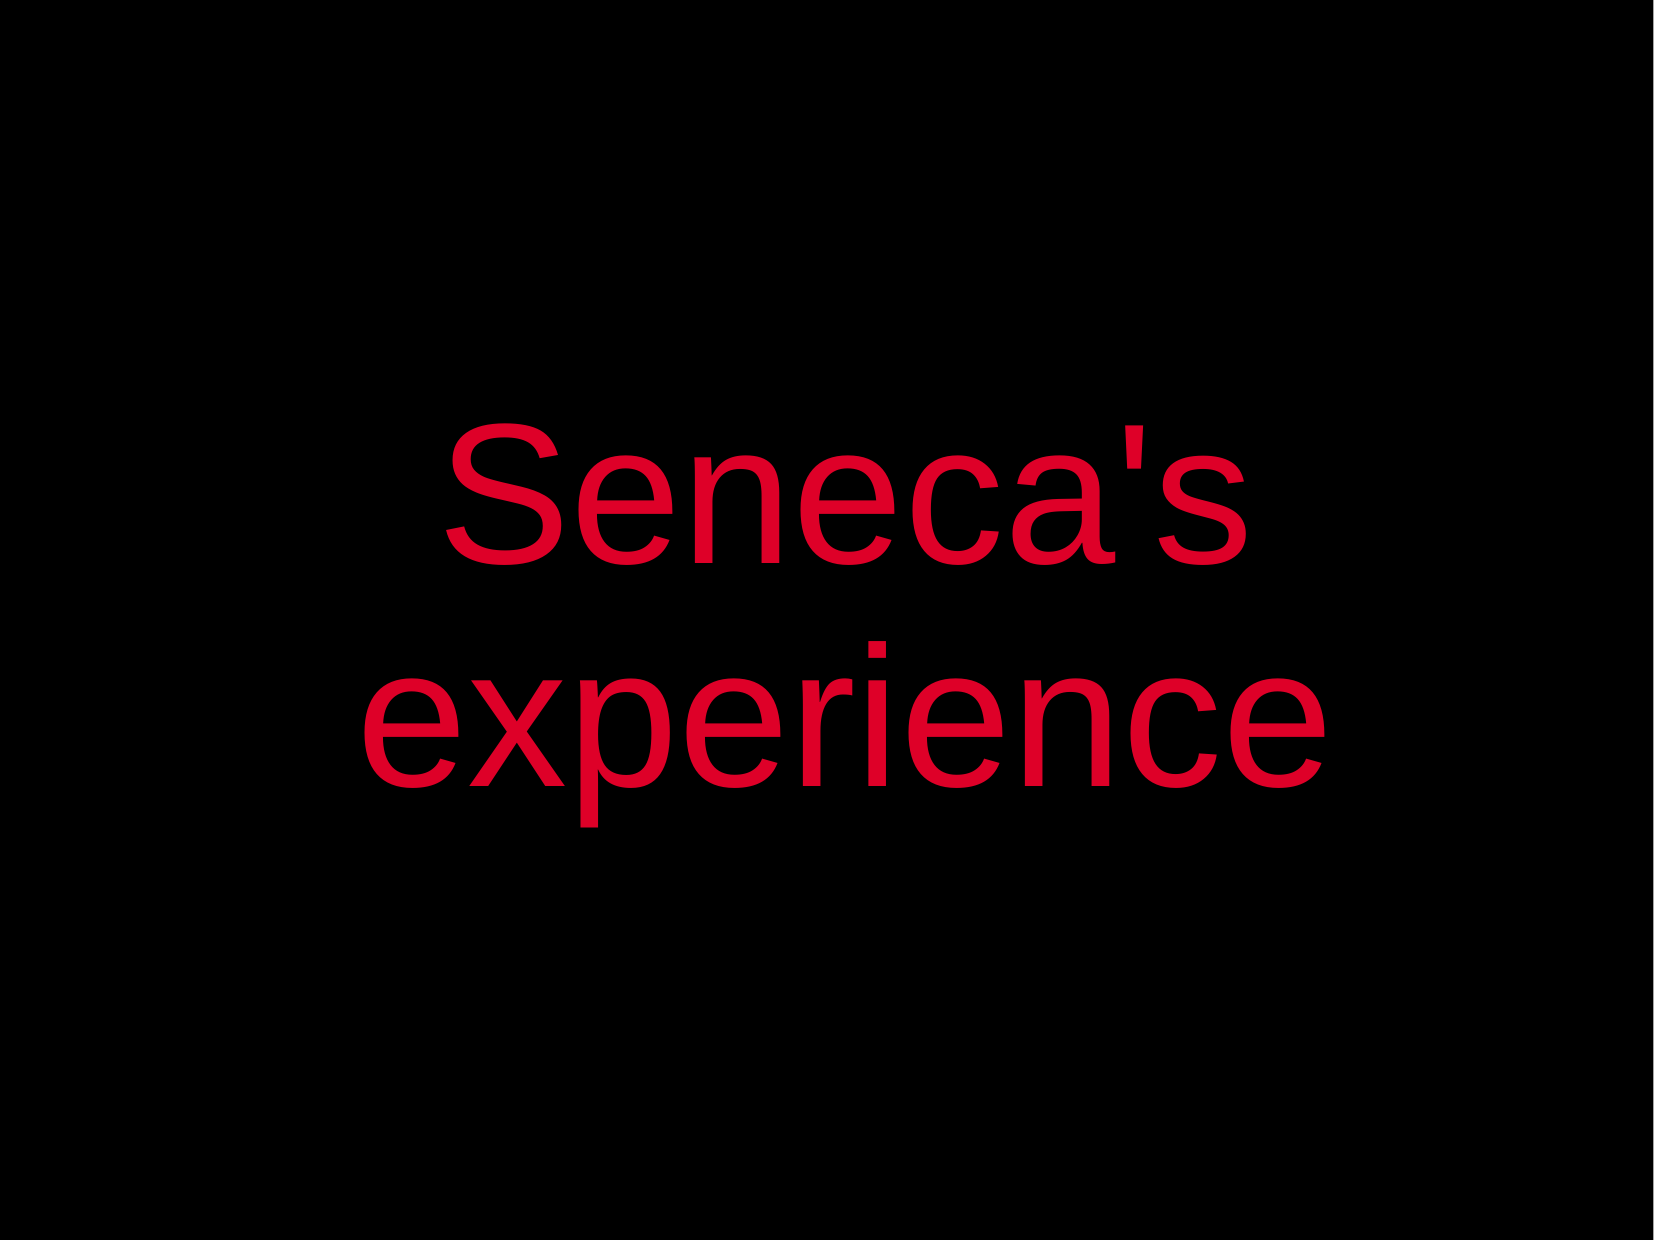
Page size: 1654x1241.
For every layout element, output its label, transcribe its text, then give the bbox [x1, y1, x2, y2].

text_box Seneca's experience [341, 375, 1351, 837]
